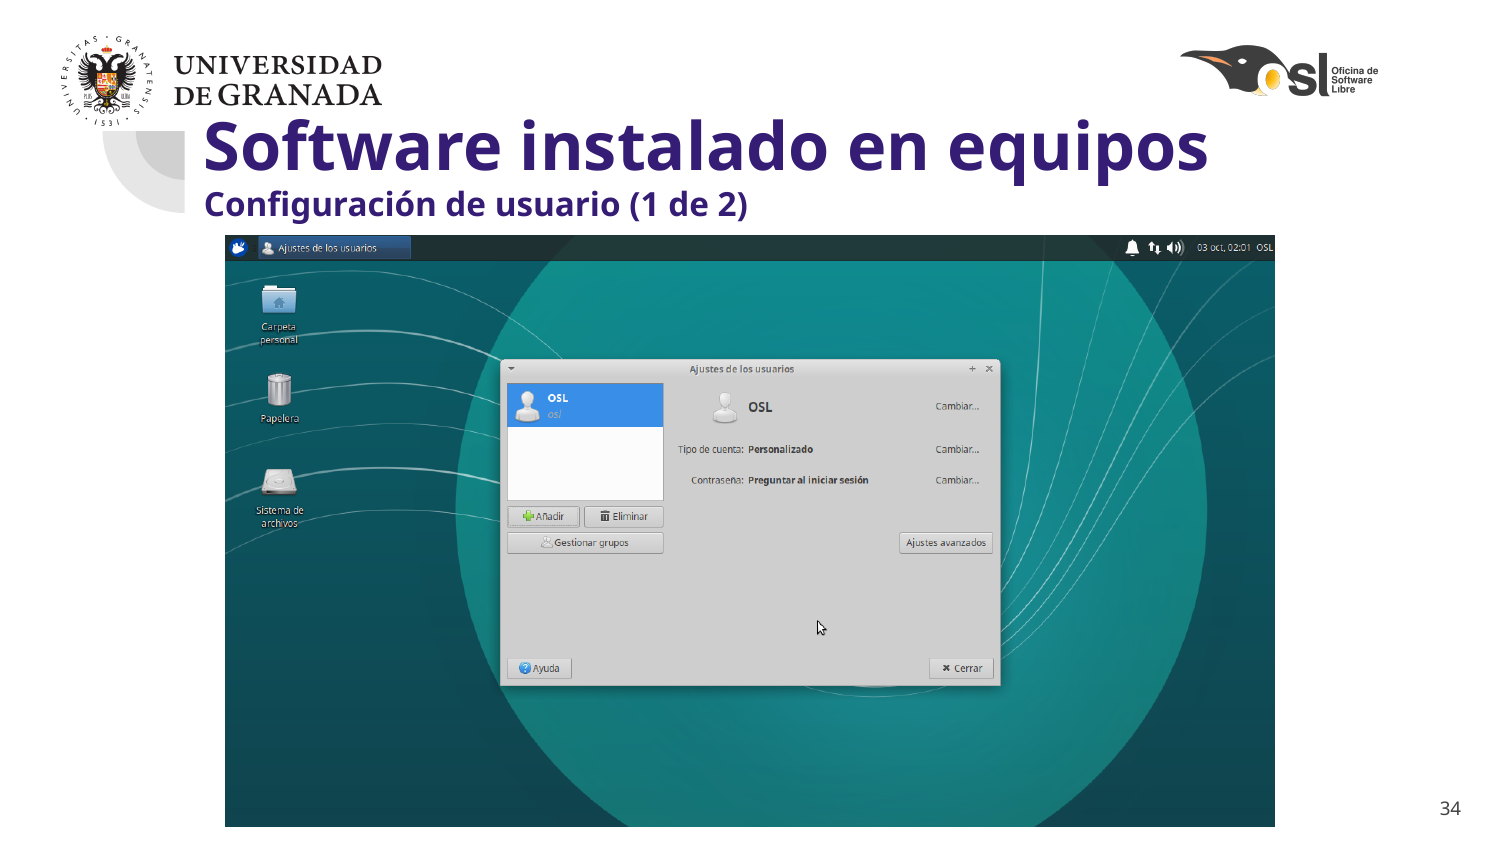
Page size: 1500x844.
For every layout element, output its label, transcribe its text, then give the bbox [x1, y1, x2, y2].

title Software instalado en equipos Configuración de usuario (1 de 2) [188, 106, 1343, 221]
picture [61, 36, 382, 126]
slide_number <número> [1386, 777, 1477, 842]
picture [225, 235, 1275, 827]
picture [1176, 25, 1404, 115]
